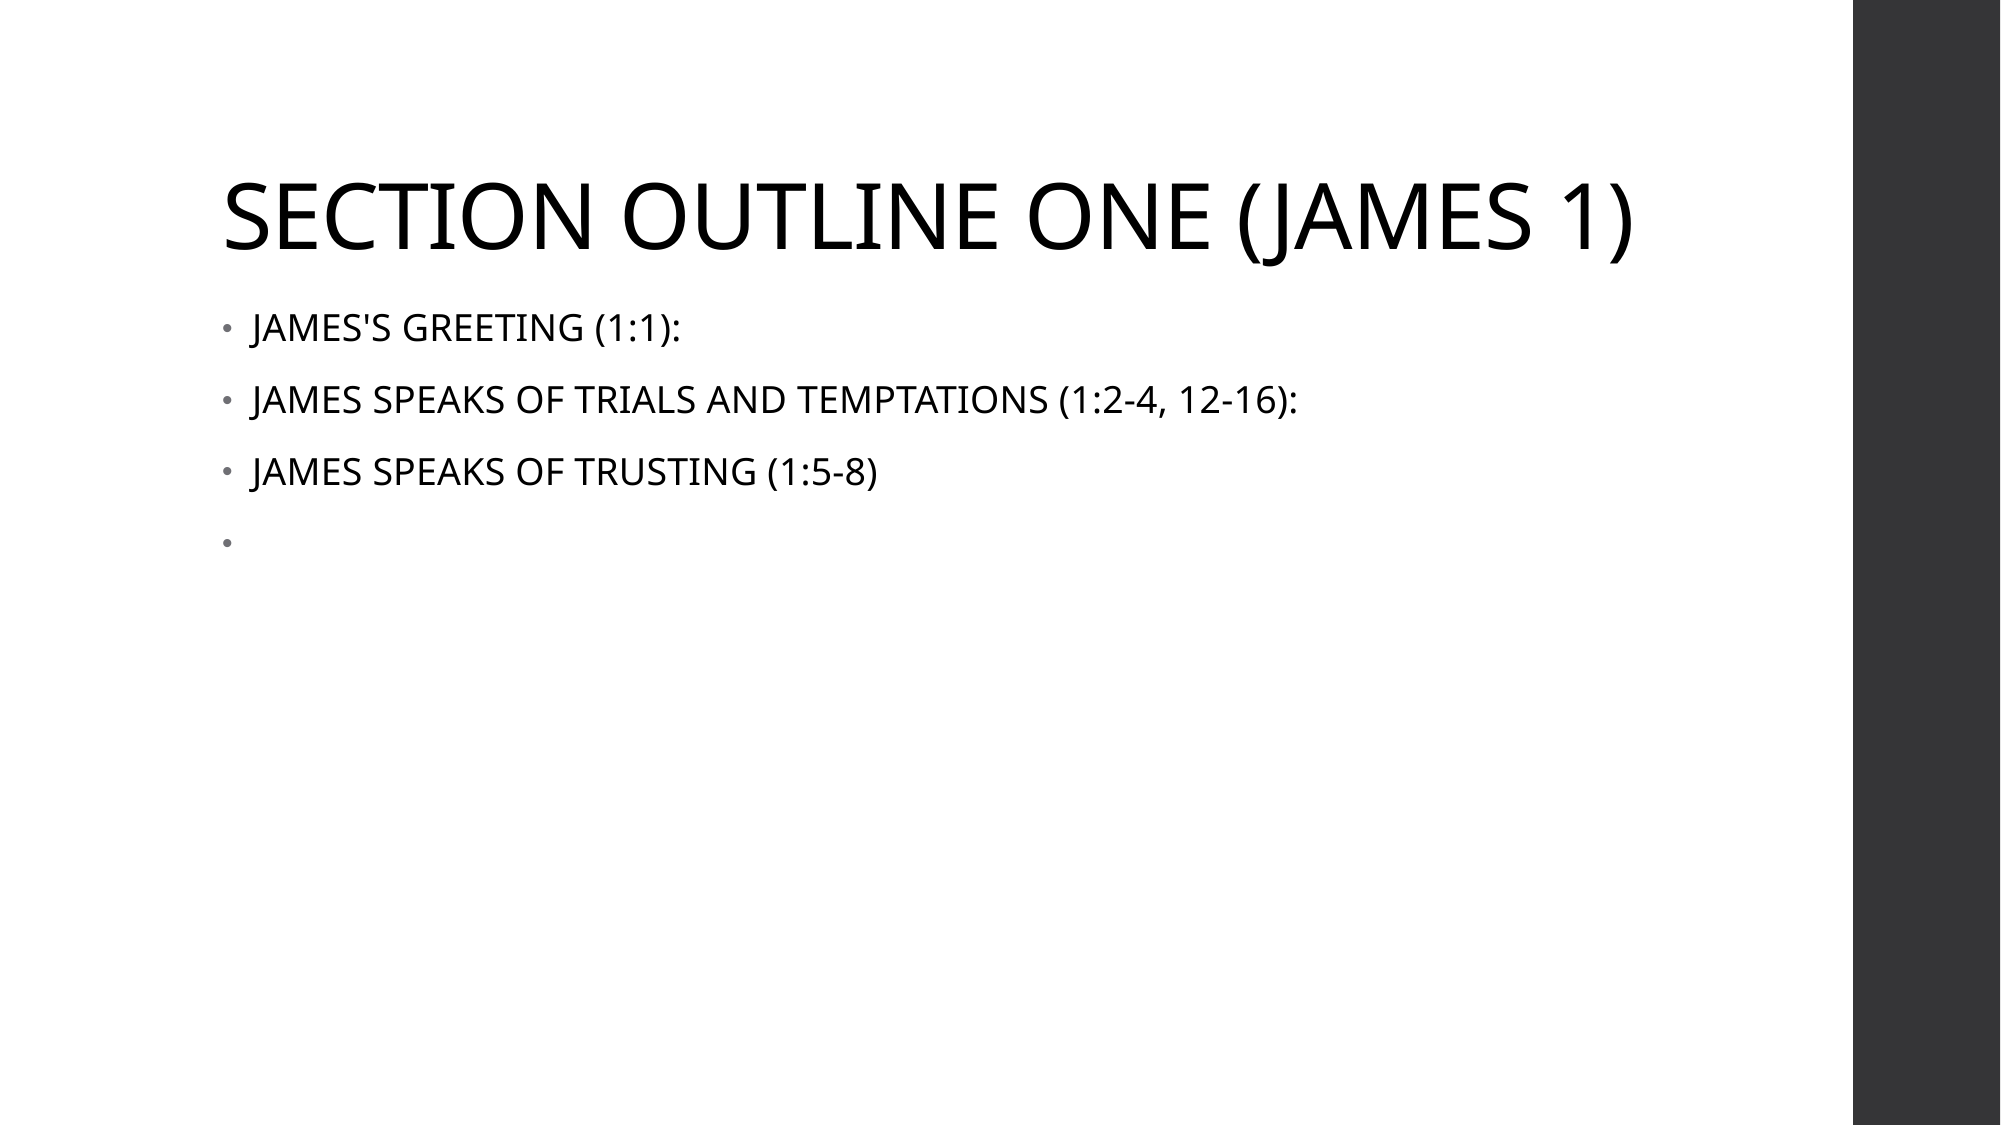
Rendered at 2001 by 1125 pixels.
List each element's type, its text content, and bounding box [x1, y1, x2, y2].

title SECTION OUTLINE ONE (JAMES 1) [206, 60, 1797, 278]
list JAMES'S GREETING (1:1): JAMES SPEAKS OF TRIALS AND TEMPTATIONS (1:2-4, 12-16): JAMES SPEAKS OF TRUSTING (1:5-8) [206, 299, 1617, 1014]
